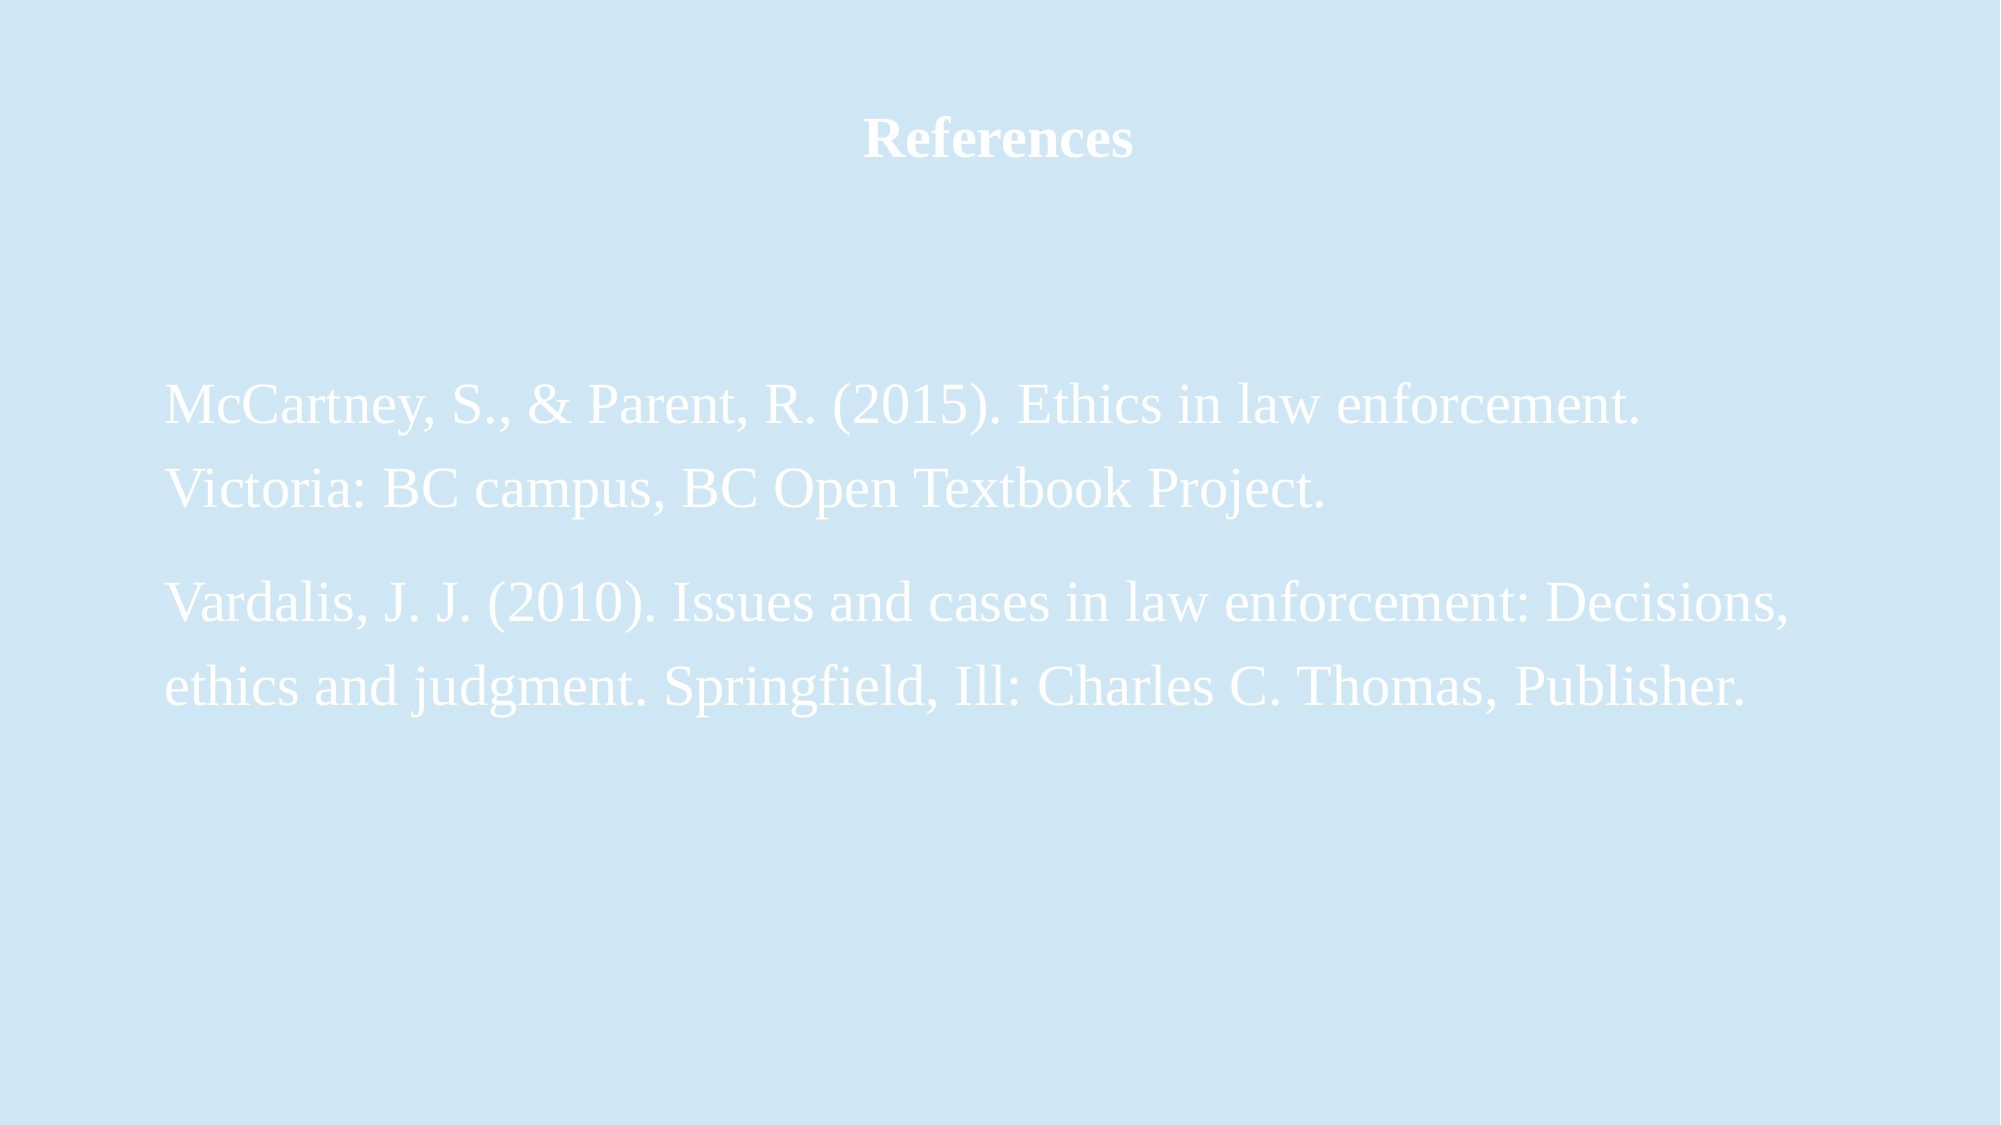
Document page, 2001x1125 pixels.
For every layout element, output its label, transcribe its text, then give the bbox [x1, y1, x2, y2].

title References [149, 99, 1849, 318]
list McCartney, S., & Parent, R. (2015). Ethics in law enforcement. Victoria: BC campus, BC Open Textbook Project. Vardalis, J. J. (2010). Issues and cases in law enforcement: Decisions, ethics and judgment. Springfield, Ill: Charles C. Thomas, Publisher. [149, 343, 1849, 950]
